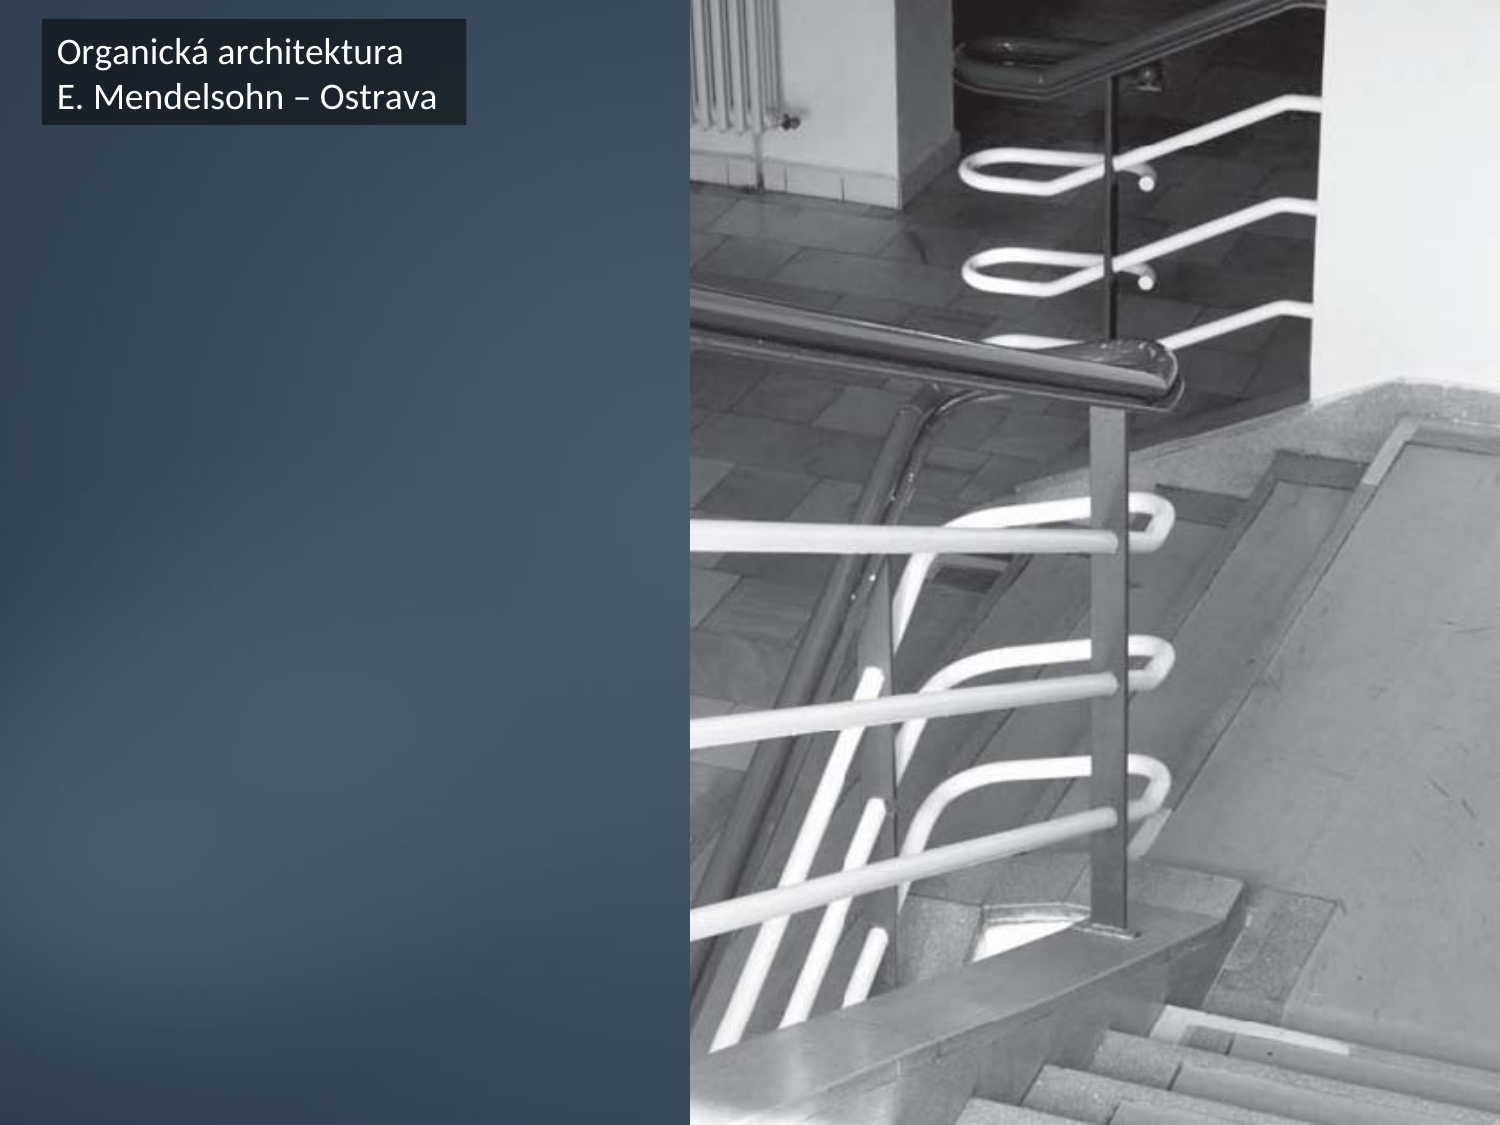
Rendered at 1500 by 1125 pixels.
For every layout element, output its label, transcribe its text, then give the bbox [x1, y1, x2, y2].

picture [0, 0, 1500, 1125]
text_box Organická architektura E. Mendelsohn – Ostrava [42, 18, 467, 125]
